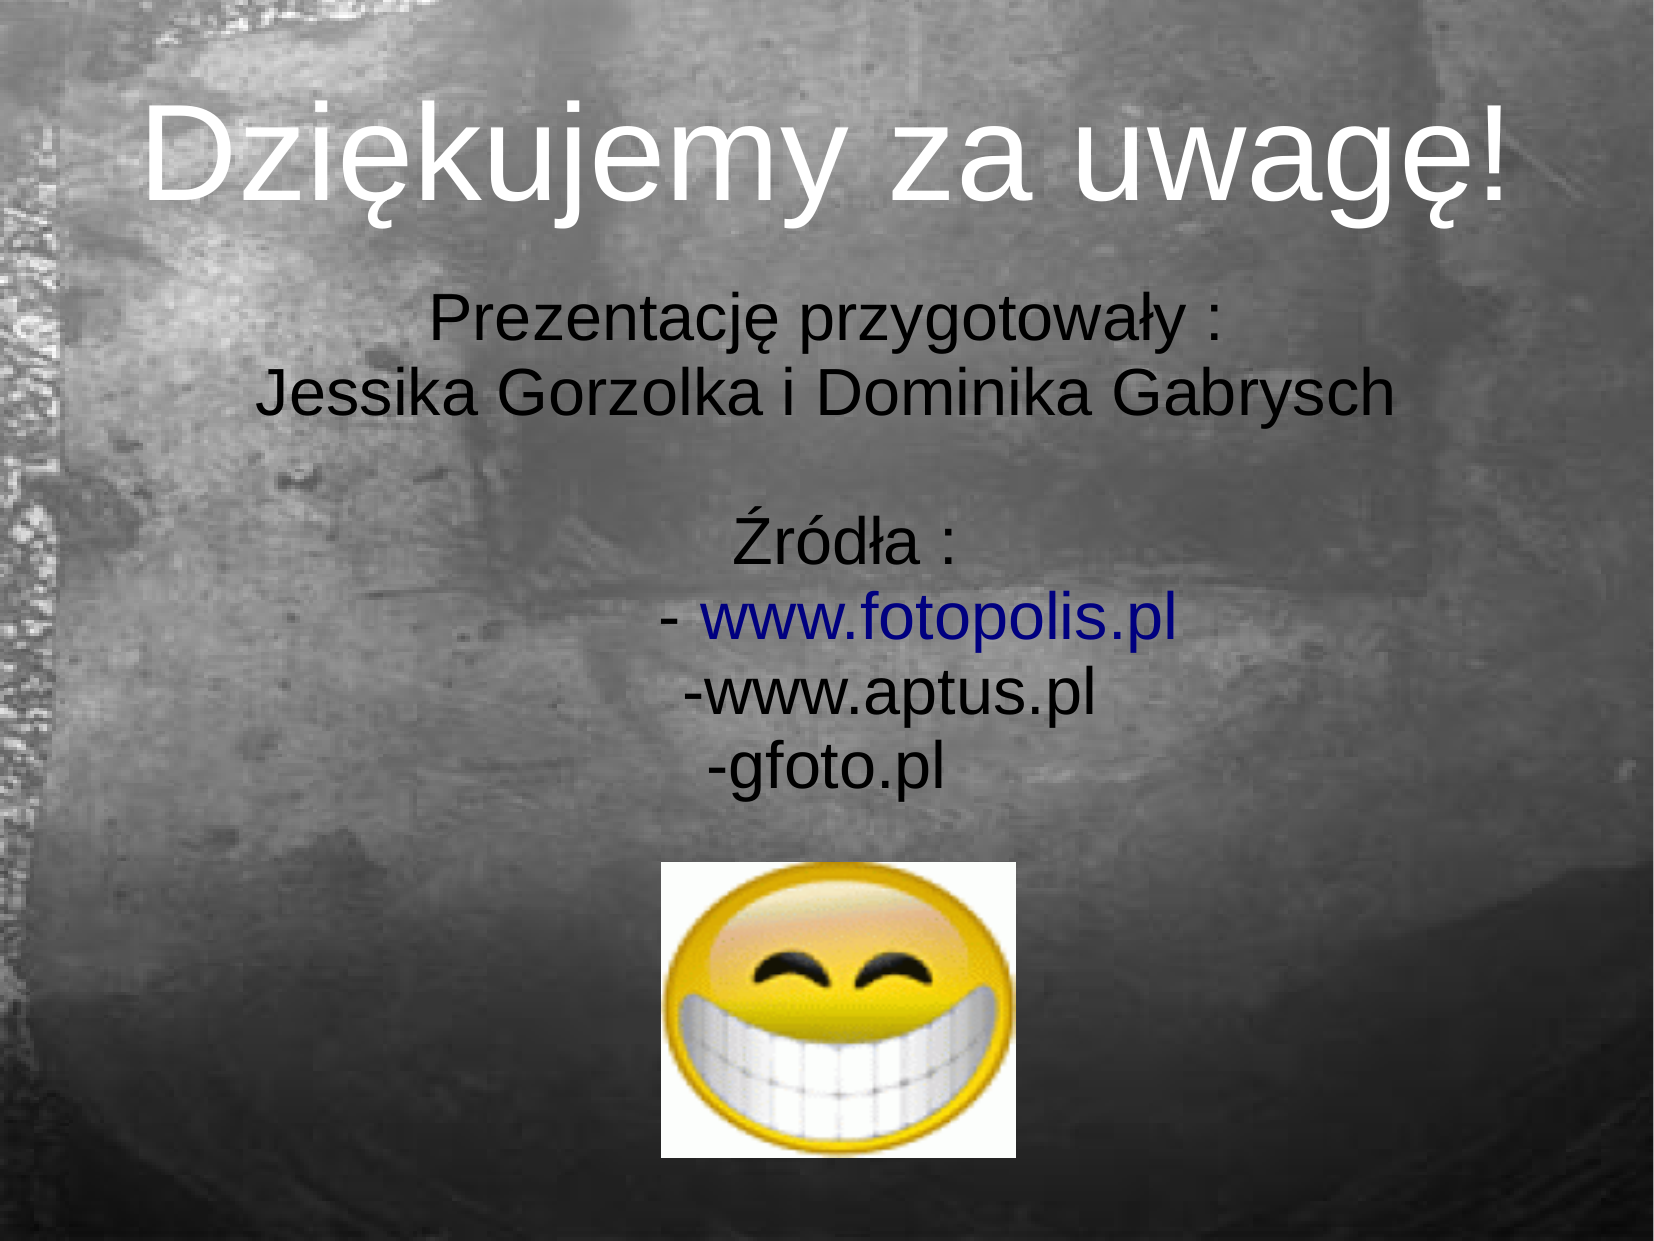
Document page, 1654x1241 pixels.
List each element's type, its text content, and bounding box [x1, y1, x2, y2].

picture [0, 0, 1654, 1241]
subtitle Prezentację przygotowały : Jessika Gorzolka i Dominika Gabrysch Źródła : - www.fotopolis.pl -www.aptus.pl -gfoto.pl [82, 49, 1571, 1109]
